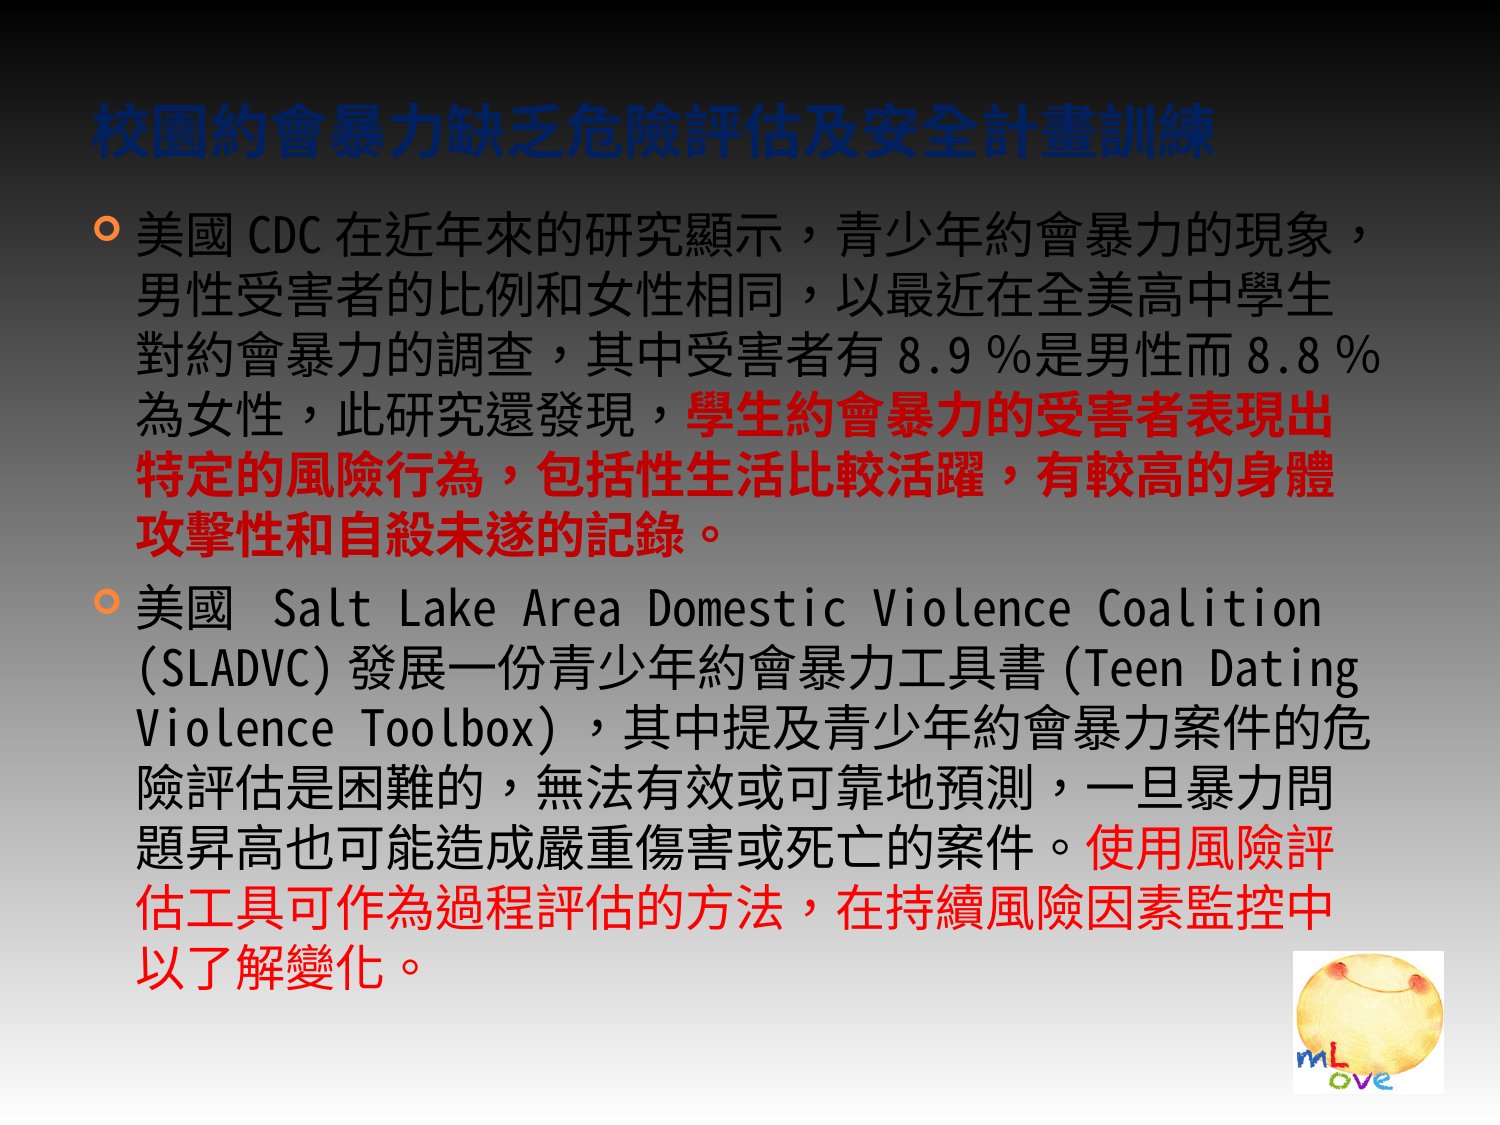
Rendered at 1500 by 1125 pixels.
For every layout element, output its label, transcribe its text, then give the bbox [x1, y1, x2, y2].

list 美國CDC在近年來的研究顯示，青少年約會暴力的現象，男性受害者的比例和女性相同，以最近在全美高中學生對約會暴力的調查，其中受害者有8.9％是男性而8.8％為女性，此研究還發現，學生約會暴力的受害者表現出特定的風險行為，包括性生活比較活躍，有較高的身體攻擊性和自殺未遂的記錄。 美國 Salt Lake Area Domestic Violence Coalition (SLADVC)發展一份青少年約會暴力工具書(Teen Dating Violence Toolbox)，其中提及青少年約會暴力案件的危險評估是困難的，無法有效或可靠地預測，一旦暴力問題昇高也可能造成嚴重傷害或死亡的案件。使用風險評估工具可作為過程評估的方法，在持續風險因素監控中以了解變化。 [76, 196, 1400, 1047]
title 校園約會暴力缺乏危險評估及安全計畫訓練 [76, 45, 1425, 173]
picture [1293, 951, 1444, 1094]
